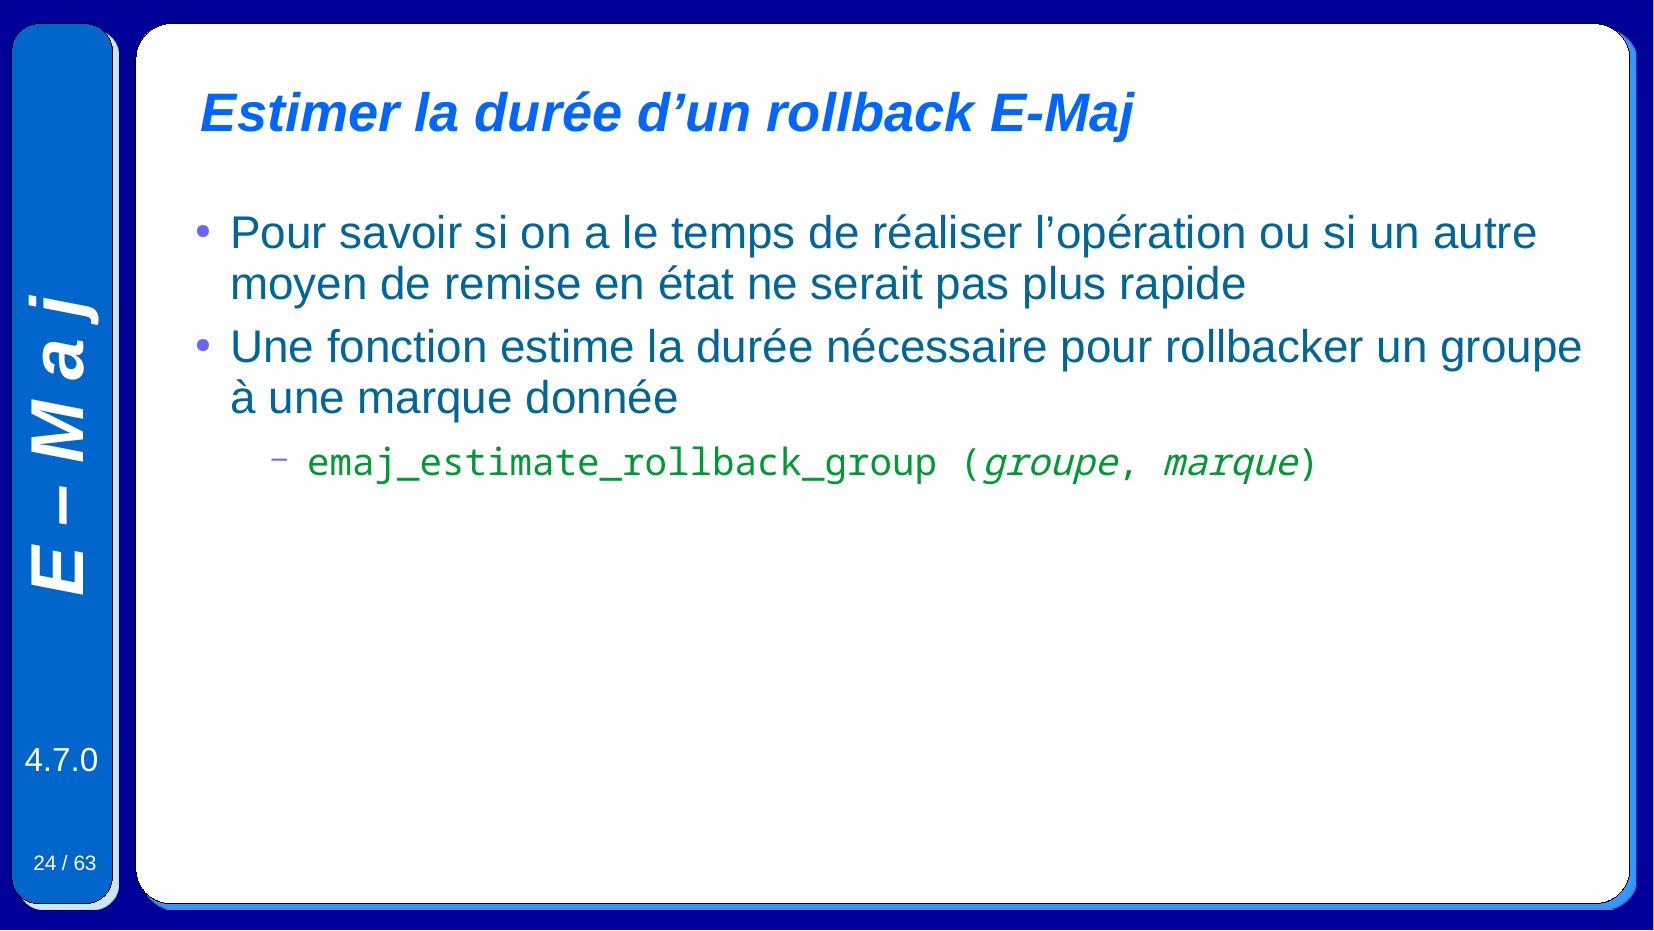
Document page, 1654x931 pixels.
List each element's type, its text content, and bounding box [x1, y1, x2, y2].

title Estimer la durée d’un rollback E-Maj [200, 34, 1575, 191]
list Pour savoir si on a le temps de réaliser l’opération ou si un autre moyen de remise en état ne serait pas plus rapide Une fonction estime la durée nécessaire pour rollbacker un groupe à une marque donnée emaj_estimate_rollback_group (groupe, marque) [177, 206, 1587, 827]
